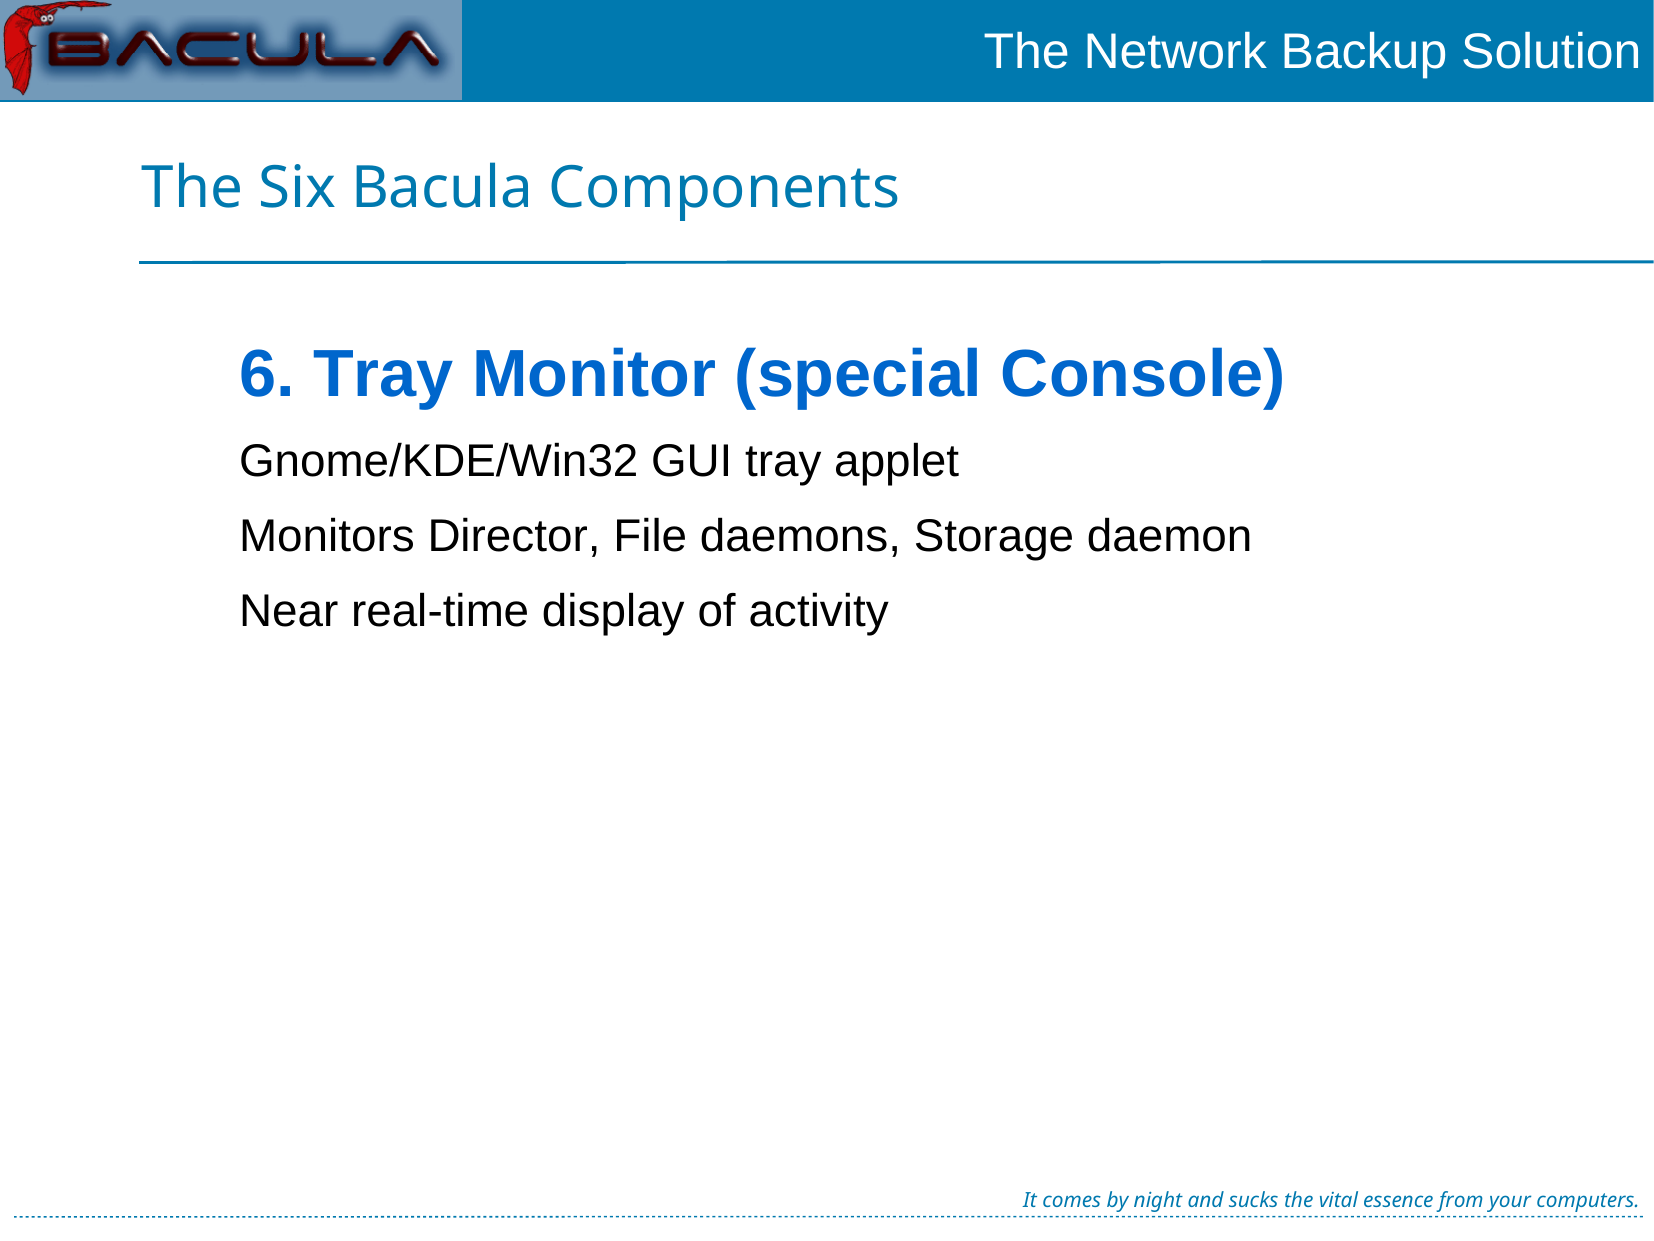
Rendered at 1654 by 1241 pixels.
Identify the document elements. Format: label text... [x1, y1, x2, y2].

list 6. Tray Monitor (special Console) Gnome/KDE/Win32 GUI tray applet Monitors Director, File daemons, Storage daemon Near real-time display of activity [144, 336, 1538, 1088]
title The Six Bacula Components [141, 112, 1501, 226]
picture [0, 0, 461, 99]
